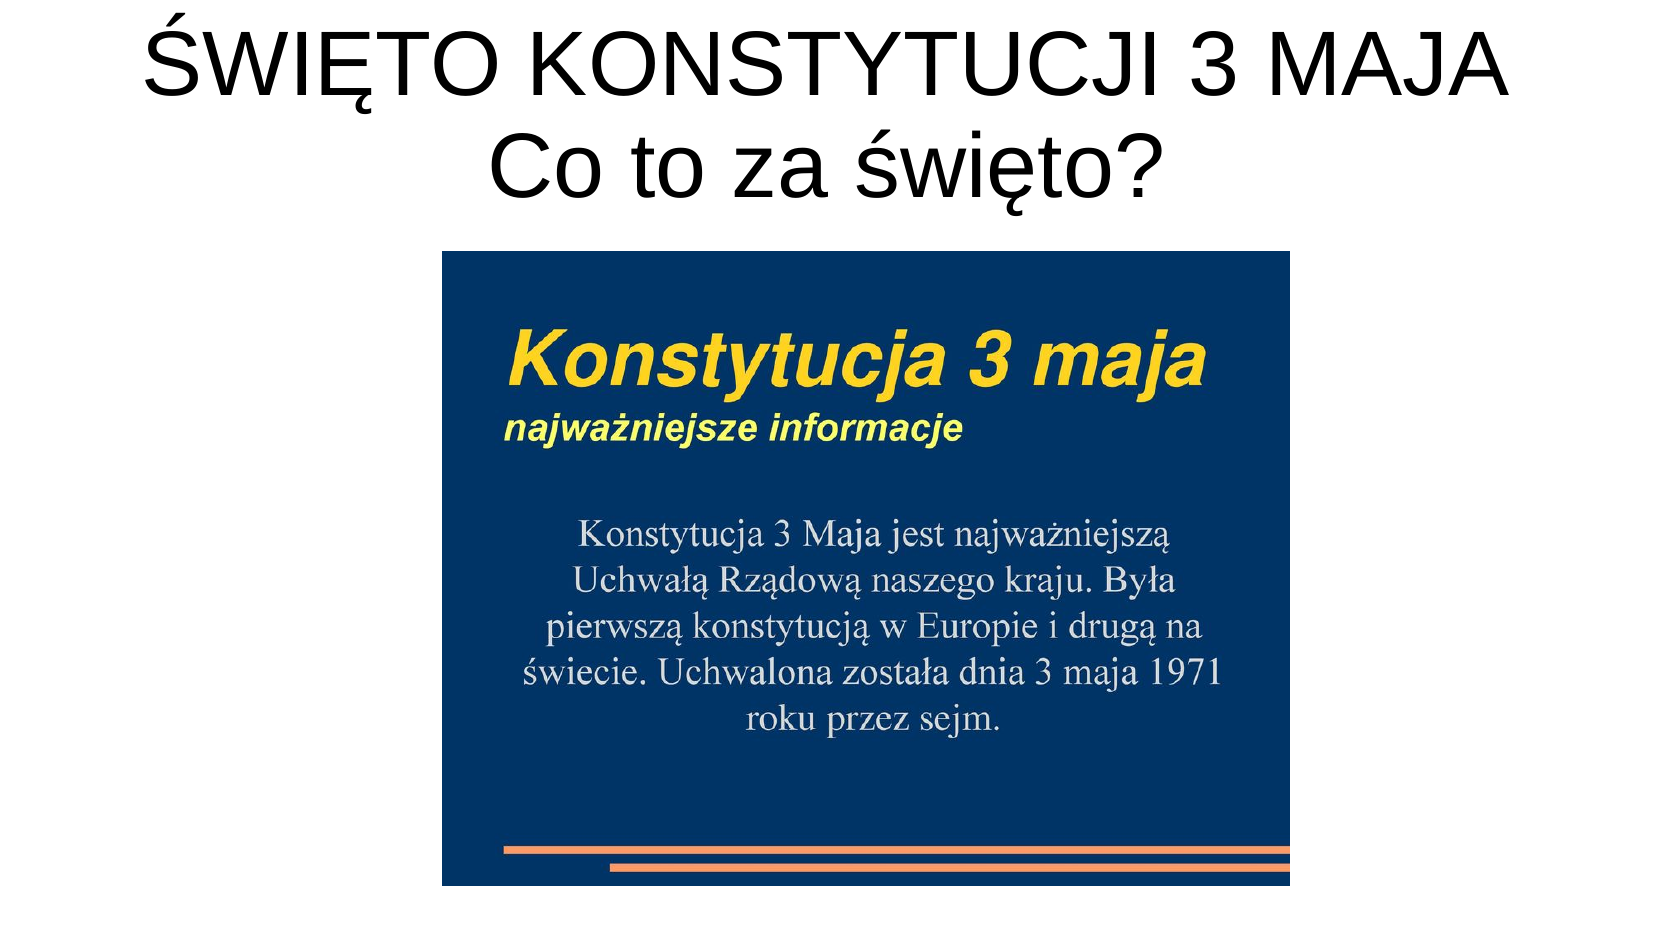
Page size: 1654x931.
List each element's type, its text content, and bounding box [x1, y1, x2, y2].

picture [442, 251, 1290, 886]
title ŚWIĘTO KONSTYTUCJI 3 MAJA Co to za święto? [82, 12, 1571, 218]
